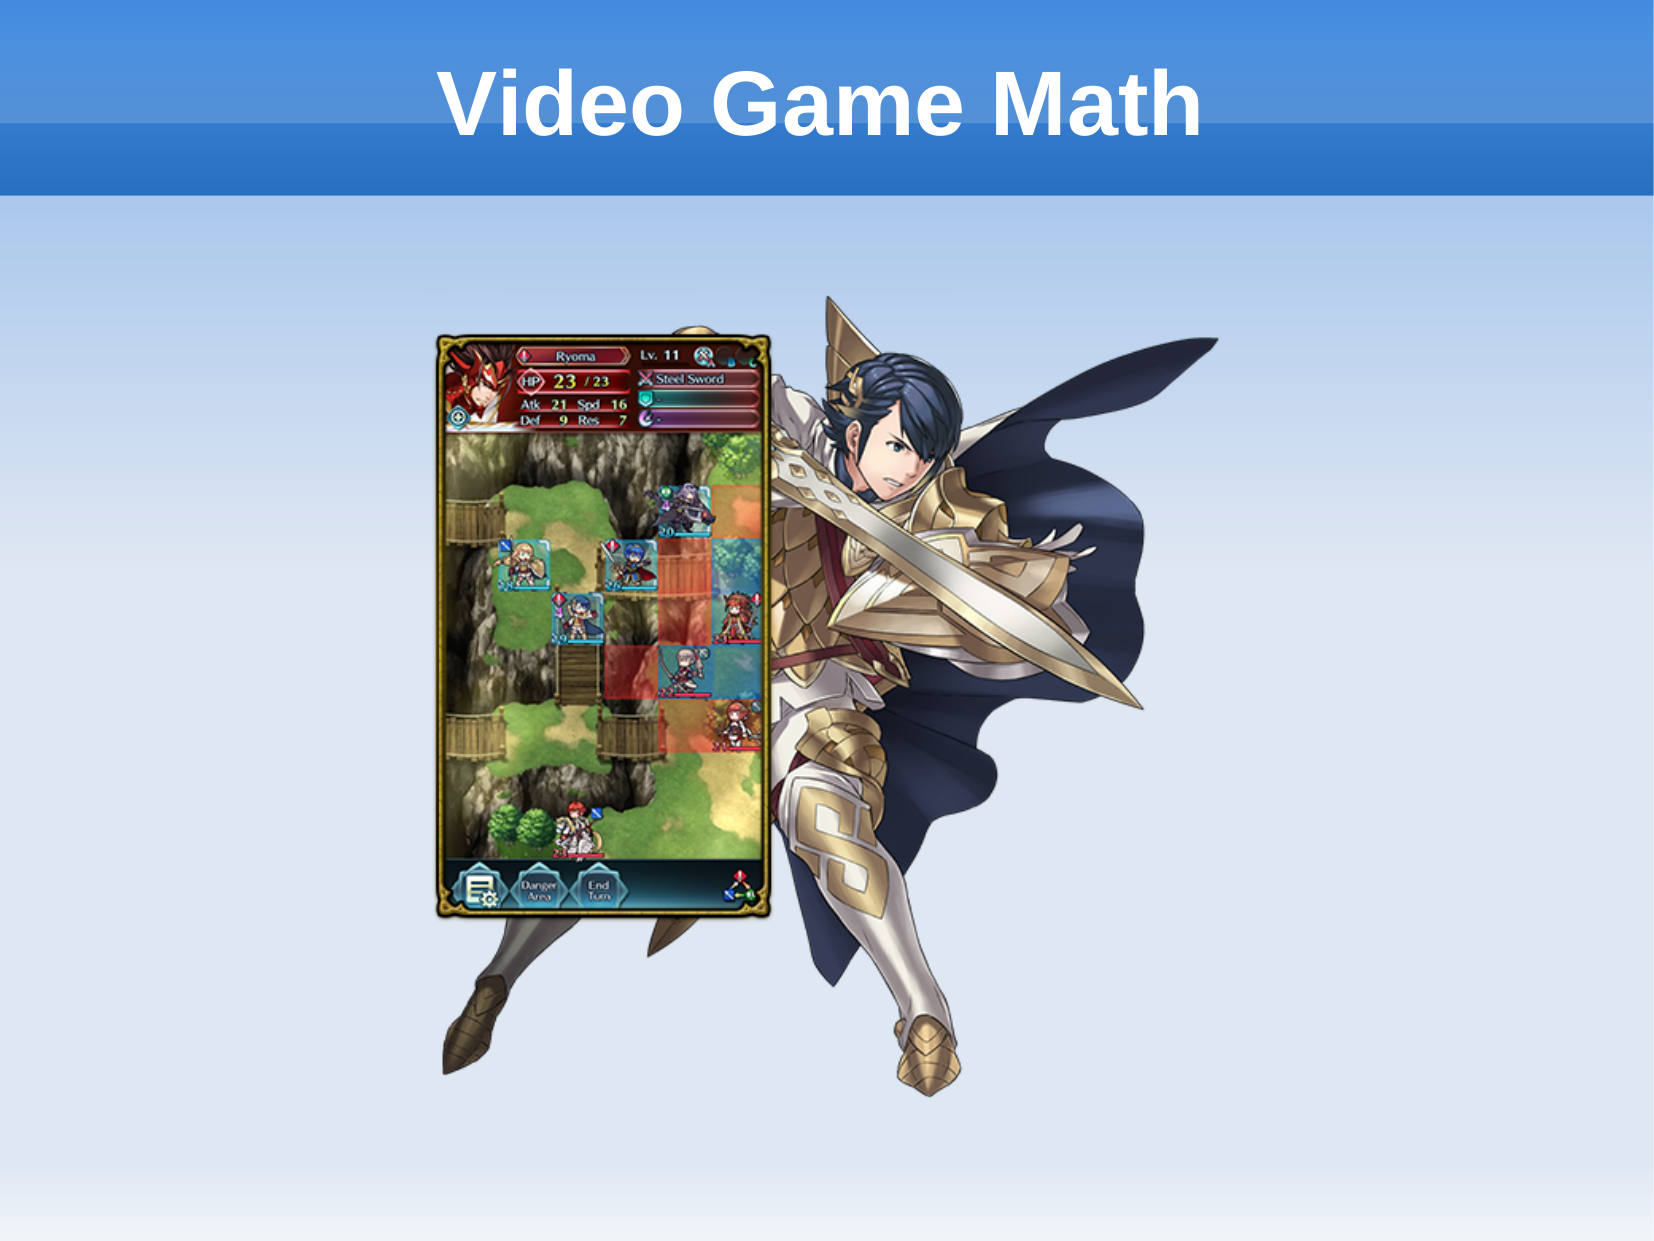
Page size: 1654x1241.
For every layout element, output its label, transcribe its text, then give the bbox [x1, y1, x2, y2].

title Video Game Math [76, 0, 1565, 208]
picture [0, 0, 1654, 1241]
